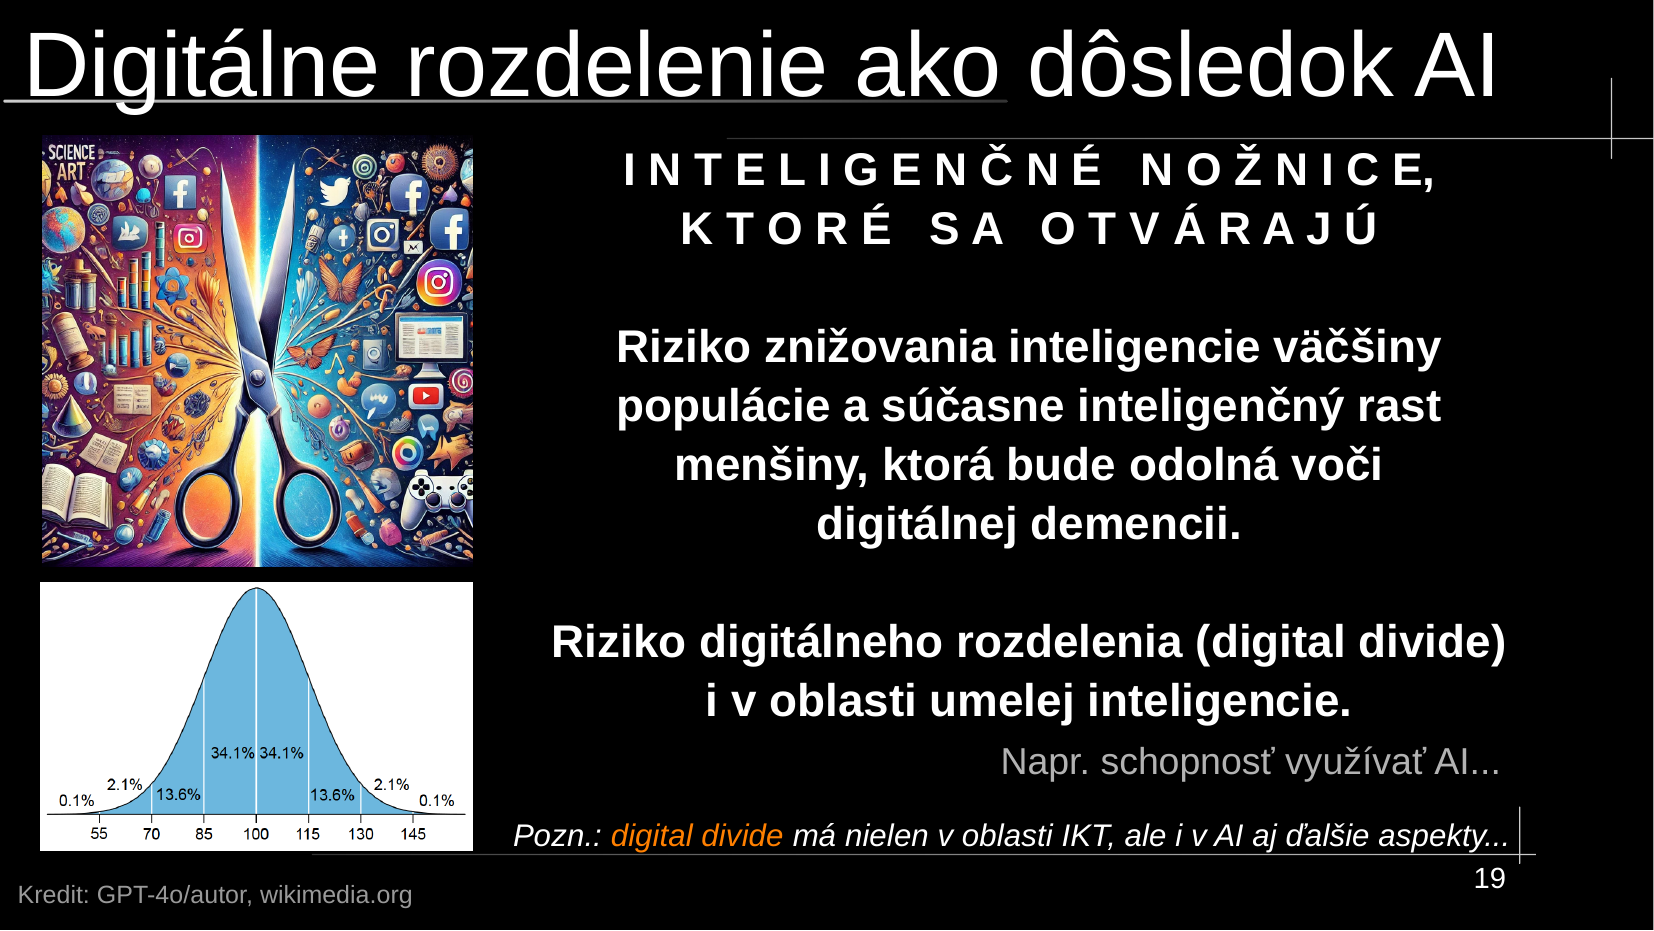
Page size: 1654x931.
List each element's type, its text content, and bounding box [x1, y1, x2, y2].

title Digitálne rozdelenie ako dôsledok AI [23, 11, 1589, 119]
title I N T E L I G E N Č N É N O Ž N I C E, K T O R É S A O T V Á R A J Ú Riziko znižovania inteligencie väčšiny populácie a súčasne inteligenčný rast menšiny, ktorá bude odolná voči digitálnej demencii. Riziko digitálneho rozdelenia (digital divide) i v oblasti umelej inteligencie. Napr. schopnosť využívať AI... [523, 136, 1536, 785]
picture [40, 582, 473, 851]
title Kredit: GPT-4o/autor, wikimedia.org [17, 862, 1235, 928]
title Pozn.: digital divide má nielen v oblasti IKT, ale i v AI aj ďalšie aspekty... [295, 803, 1512, 869]
picture [42, 135, 473, 567]
